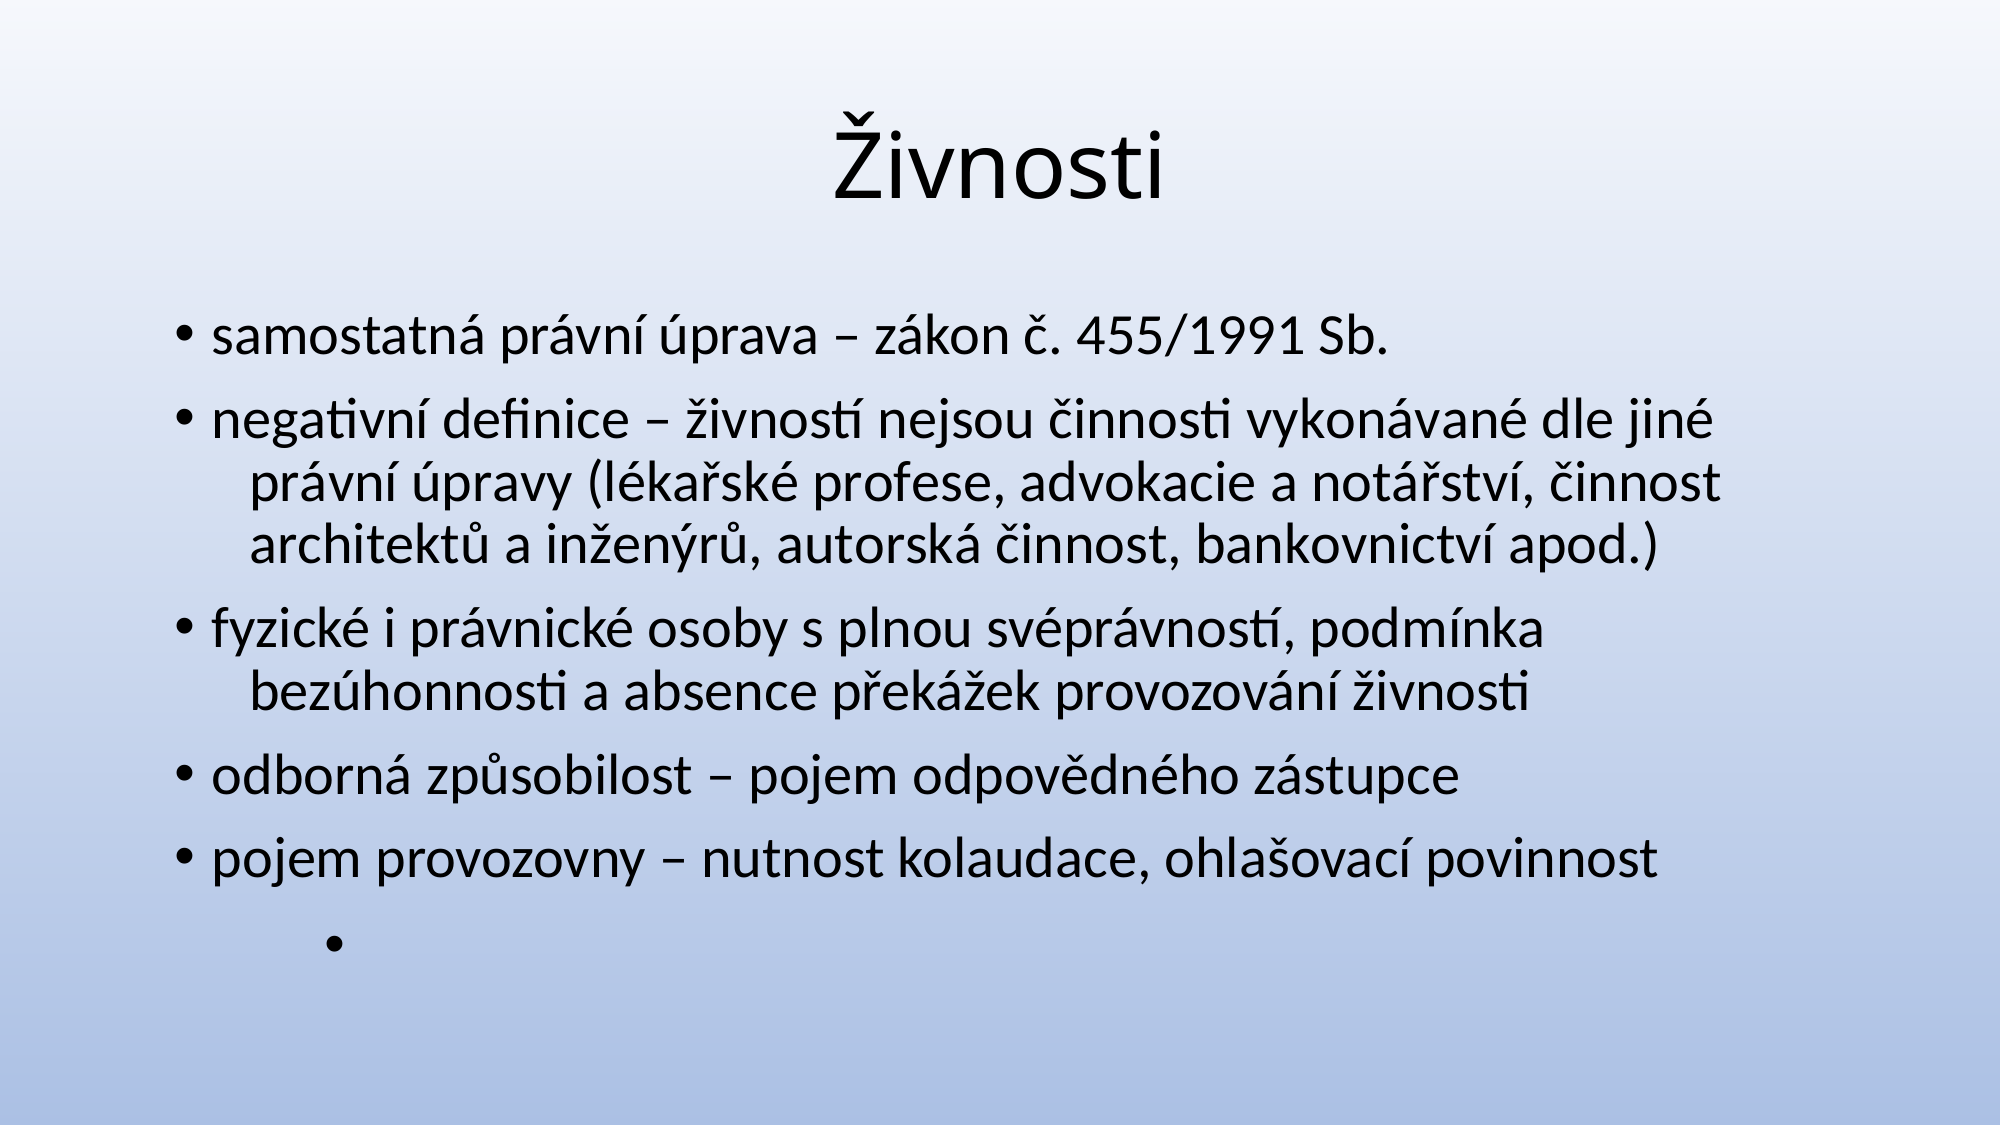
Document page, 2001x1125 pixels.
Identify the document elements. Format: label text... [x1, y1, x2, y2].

title Živnosti [137, 59, 1863, 278]
text_box samostatná právní úprava – zákon č. 455/1991 Sb. negativní definice – živností nejsou činnosti vykonávané dle jiné právní úpravy (lékařské profese, advokacie a notářství, činnost architektů a inženýrů, autorská činnost, bankovnictví apod.) fyzické i právnické osoby s plnou svéprávností, podmínka bezúhonnosti a absence překážek provozování živnosti odborná způsobilost – pojem odpovědného zástupce pojem provozovny – nutnost kolaudace, ohlašovací povinnost [159, 296, 1885, 1011]
